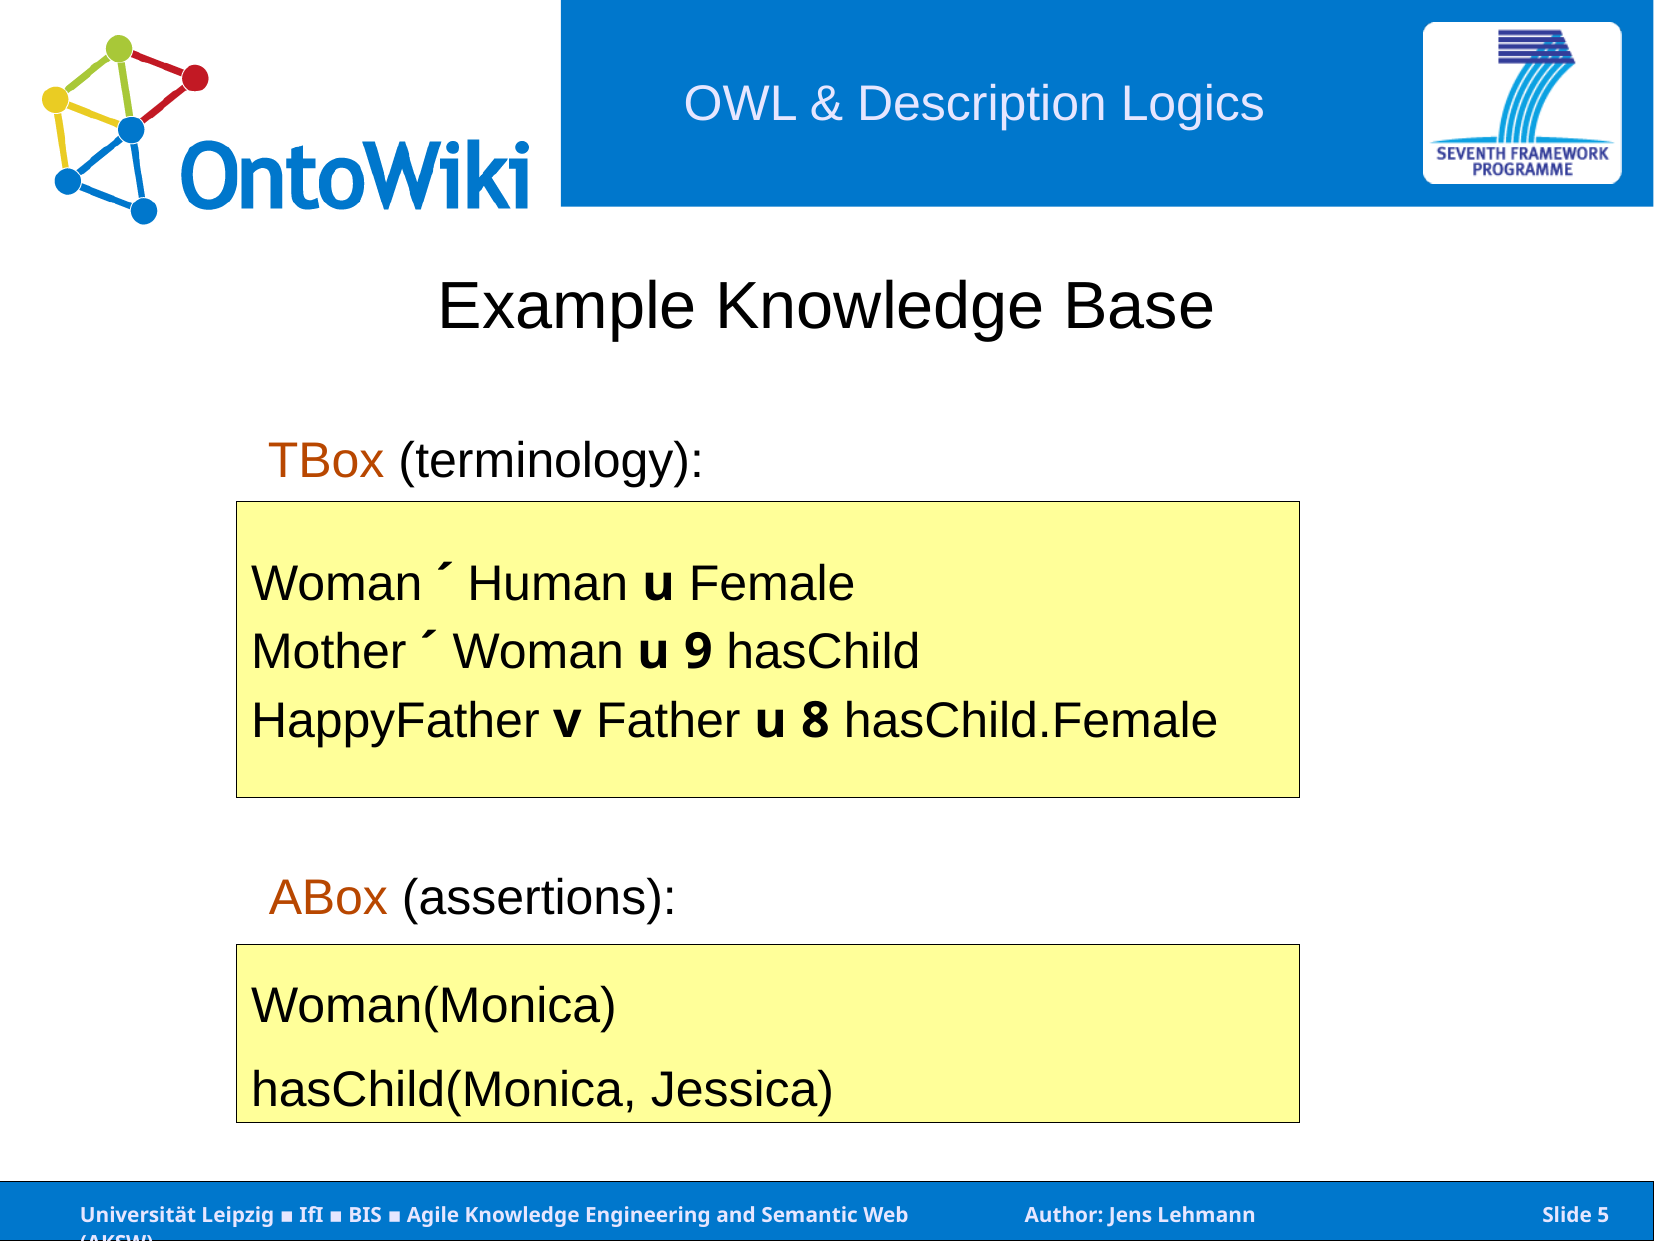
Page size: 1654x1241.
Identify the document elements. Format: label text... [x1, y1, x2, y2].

text_box TBox (terminology): [253, 425, 720, 496]
picture [41, 34, 532, 231]
title Example Knowledge Base [82, 243, 1571, 368]
text_box ABox (assertions): [253, 862, 692, 933]
picture [1423, 22, 1622, 184]
text_box Woman ´ Human u Female Mother ´ Woman u 9 hasChild HappyFather v Father u 8 hasChild.Female [236, 501, 1300, 798]
text_box Woman(Monica) hasChild(Monica, Jessica) [236, 944, 1300, 1123]
